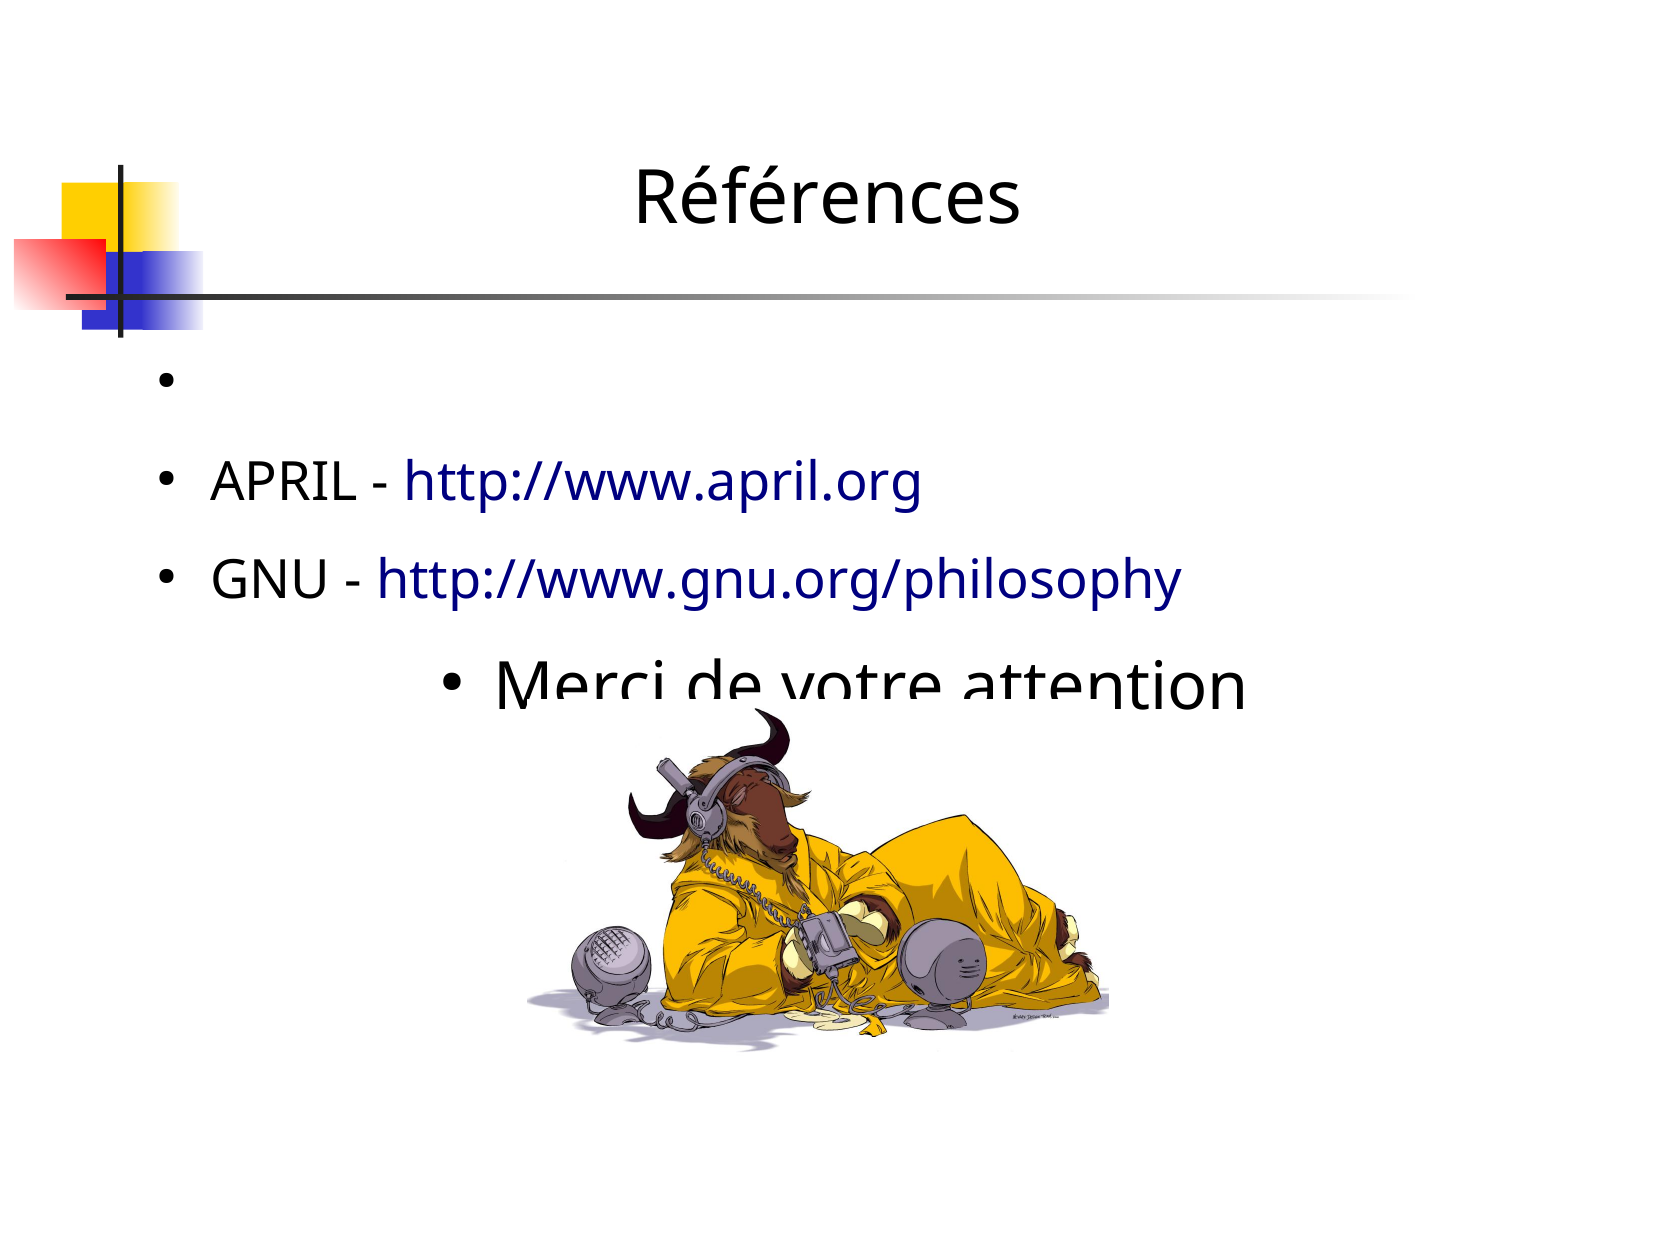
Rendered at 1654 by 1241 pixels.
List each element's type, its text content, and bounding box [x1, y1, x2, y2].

picture [527, 699, 1109, 1056]
title Références [121, 91, 1534, 299]
list APRIL - http://www.april.org GNU - http://www.gnu.org/philosophy Merci de votre attention [121, 344, 1534, 1127]
